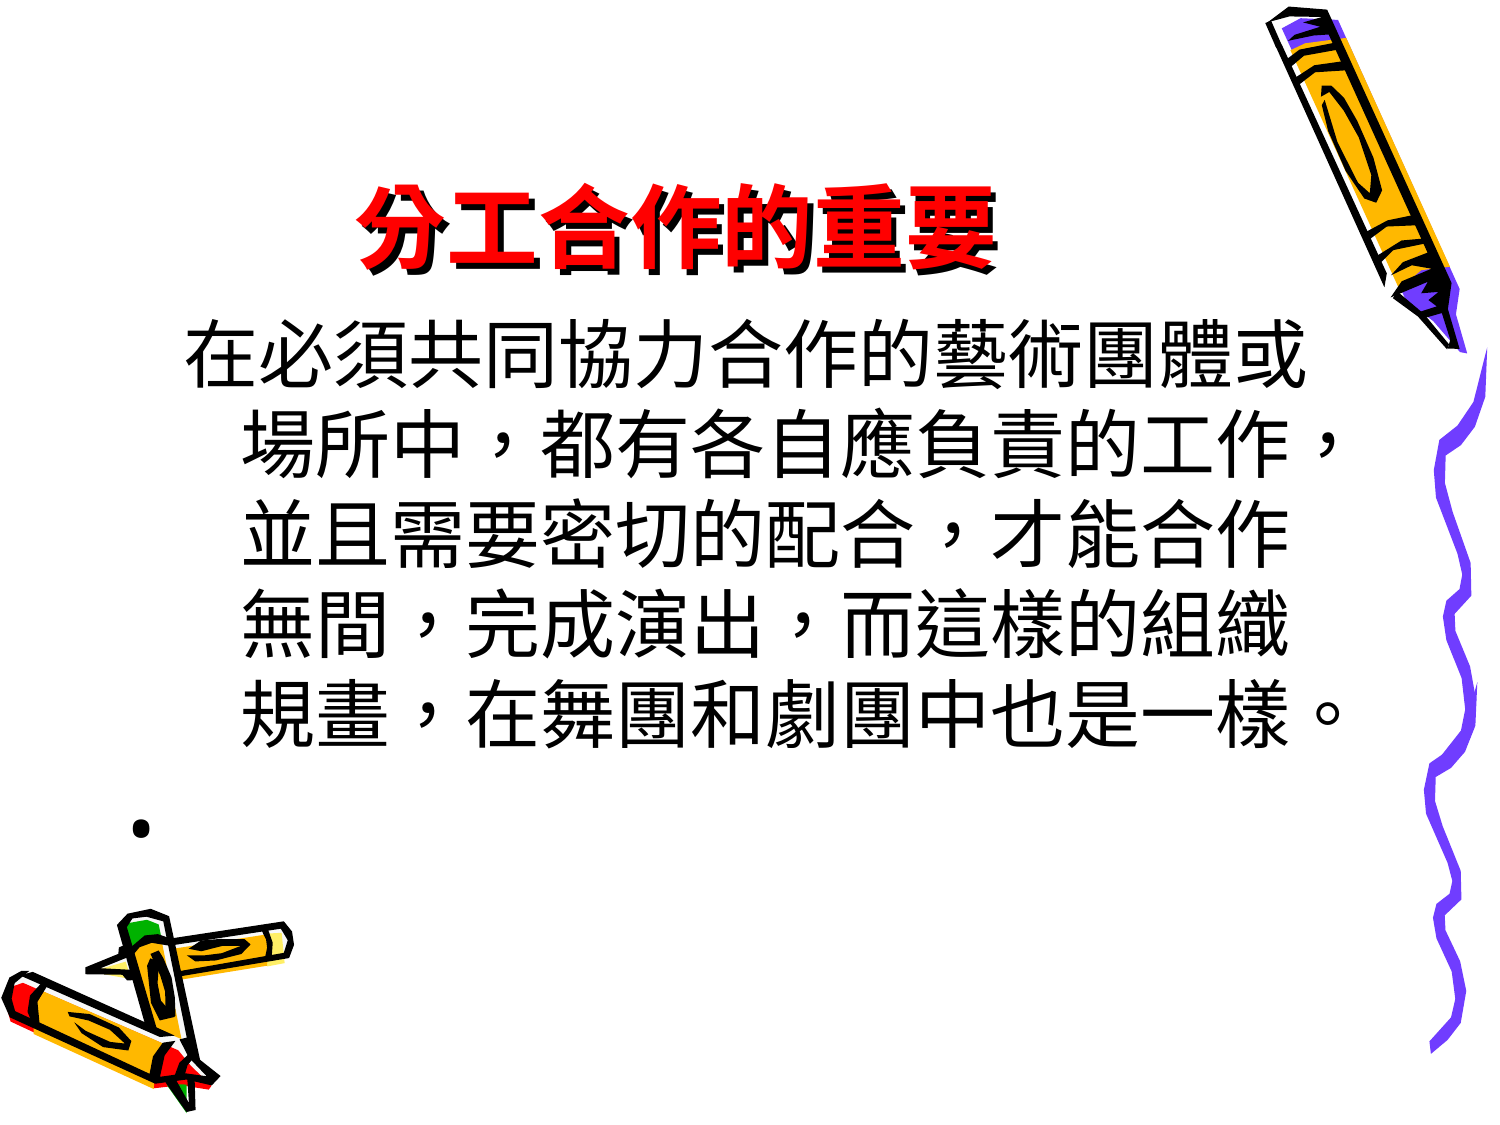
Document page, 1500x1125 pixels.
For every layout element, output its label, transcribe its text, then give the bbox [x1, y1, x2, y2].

list 在必須共同協力合作的藝術團體或場所中，都有各自應負責的工作，並且需要密切的配合，才能合作無間，完成演出，而這樣的組織規畫，在舞團和劇團中也是一樣。 [112, 299, 1375, 901]
title 分工合作的重要 [112, 24, 1240, 288]
